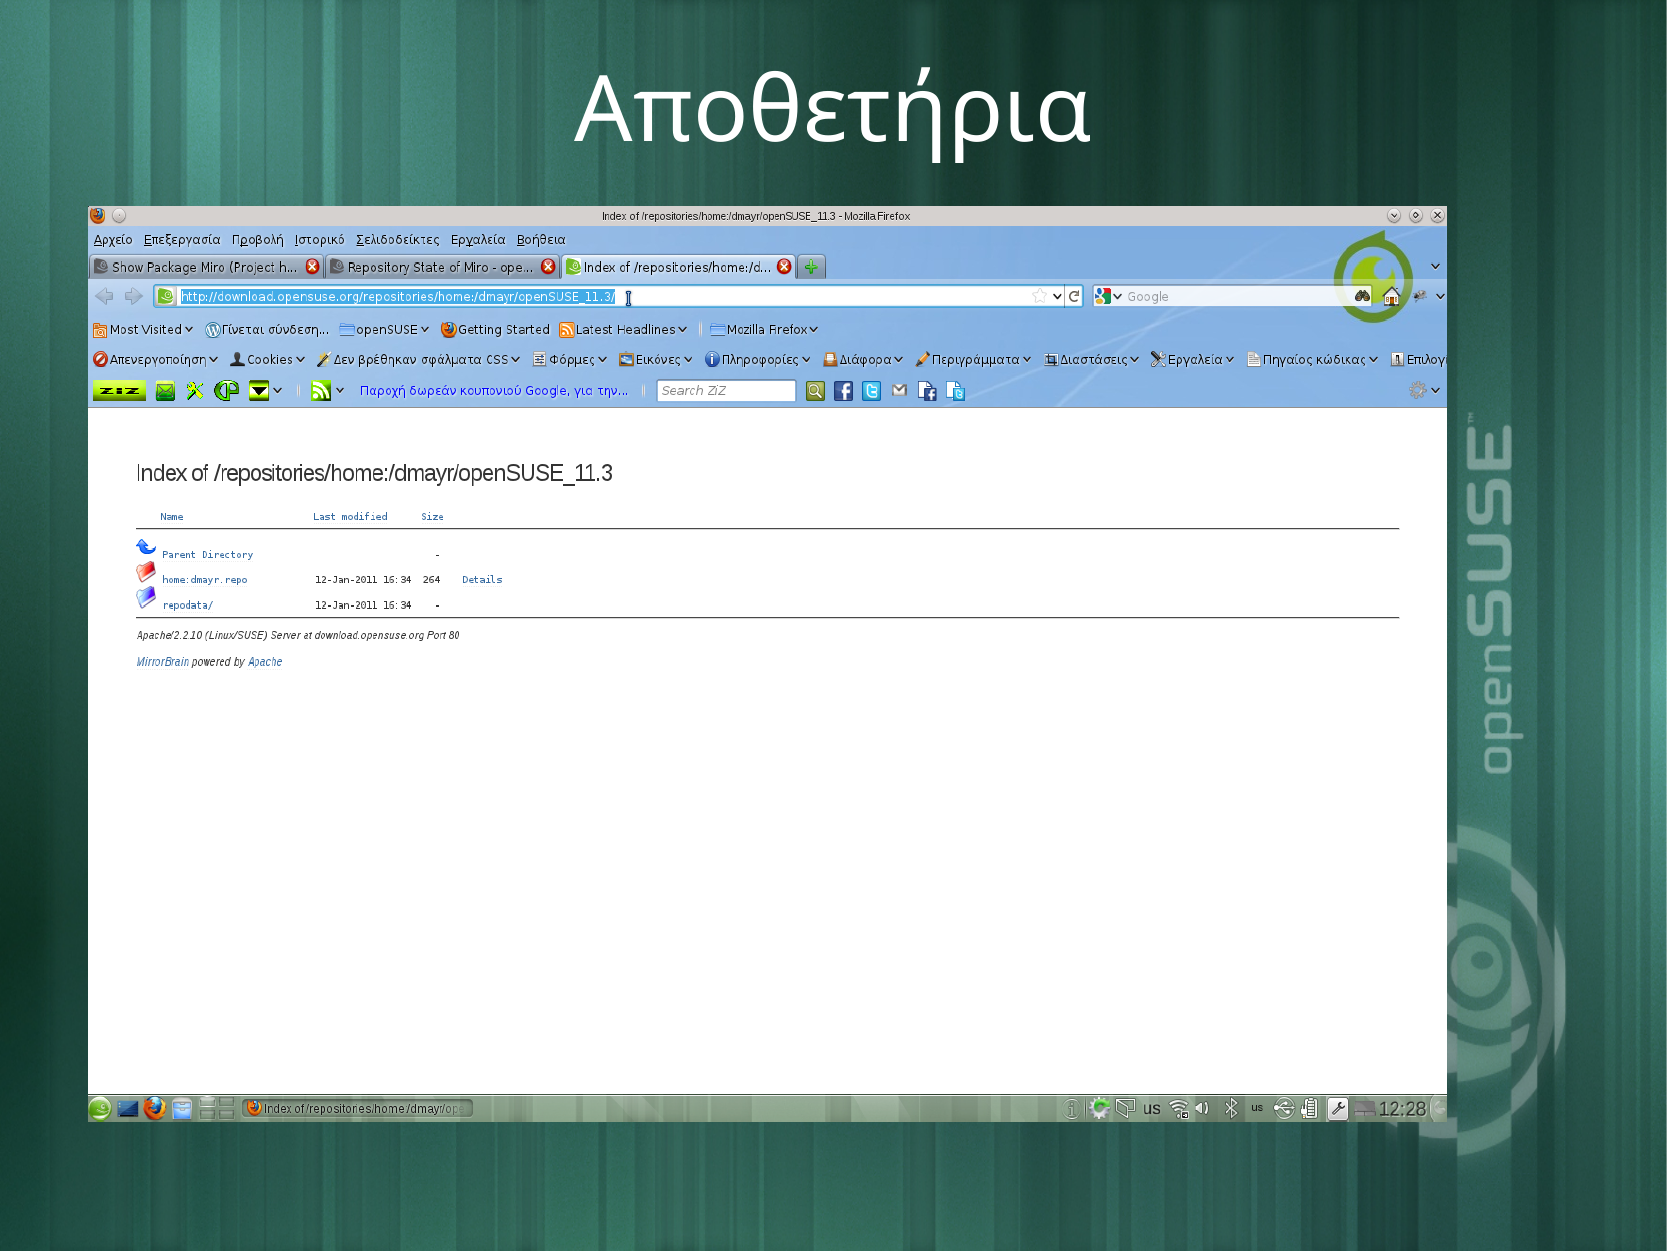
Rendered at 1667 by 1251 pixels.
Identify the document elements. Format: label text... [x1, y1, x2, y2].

title Αποθετήρια [40, 50, 1627, 271]
list [38, 295, 1625, 1196]
picture [0, 0, 1667, 1251]
